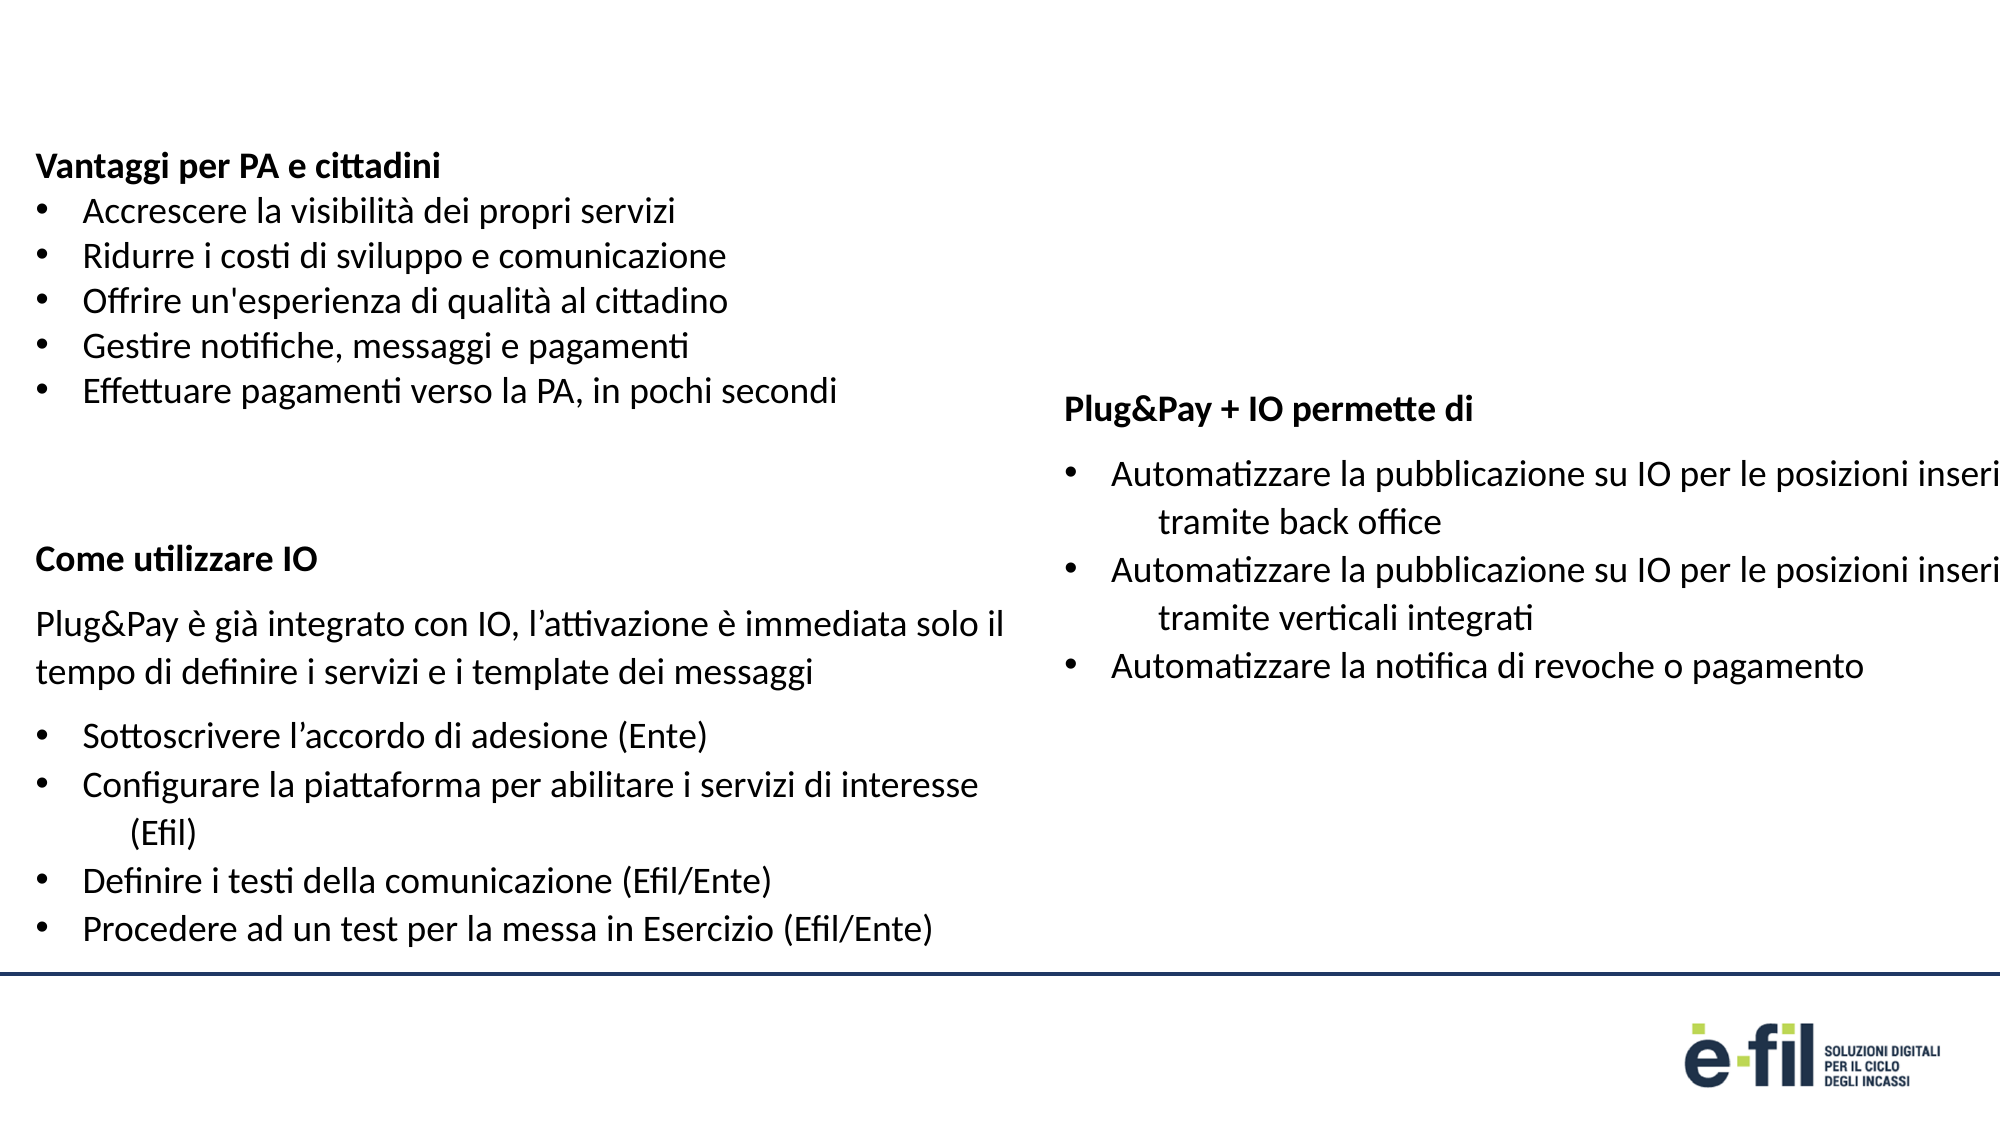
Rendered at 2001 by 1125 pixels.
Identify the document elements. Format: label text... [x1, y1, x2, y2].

text_box Vantaggi per PA e cittadini Accrescere la visibilità dei propri servizi Ridurre i costi di sviluppo e comunicazione Offrire un'esperienza di qualità al cittadino Gestire notifiche, messaggi e pagamenti Effettuare pagamenti verso la PA, in pochi secondi [21, 133, 932, 498]
picture [1660, 1017, 1957, 1092]
text_box Plug&Pay + IO permette di Automatizzare la pubblicazione su IO per le posizioni inserite tramite back office Automatizzare la pubblicazione su IO per le posizioni inserite tramite verticali integrati Automatizzare la notifica di revoche o pagamento [1049, 373, 2000, 694]
text_box Come utilizzare IO Plug&Pay è già integrato con IO, l’attivazione è immediata solo il tempo di definire i servizi e i template dei messaggi Sottoscrivere l’accordo di adesione (Ente) Configurare la piattaforma per abilitare i servizi di interesse (Efil) Definire i testi della comunicazione (Efil/Ente) Procedere ad un test per la messa in Esercizio (Efil/Ente) [21, 523, 1021, 957]
